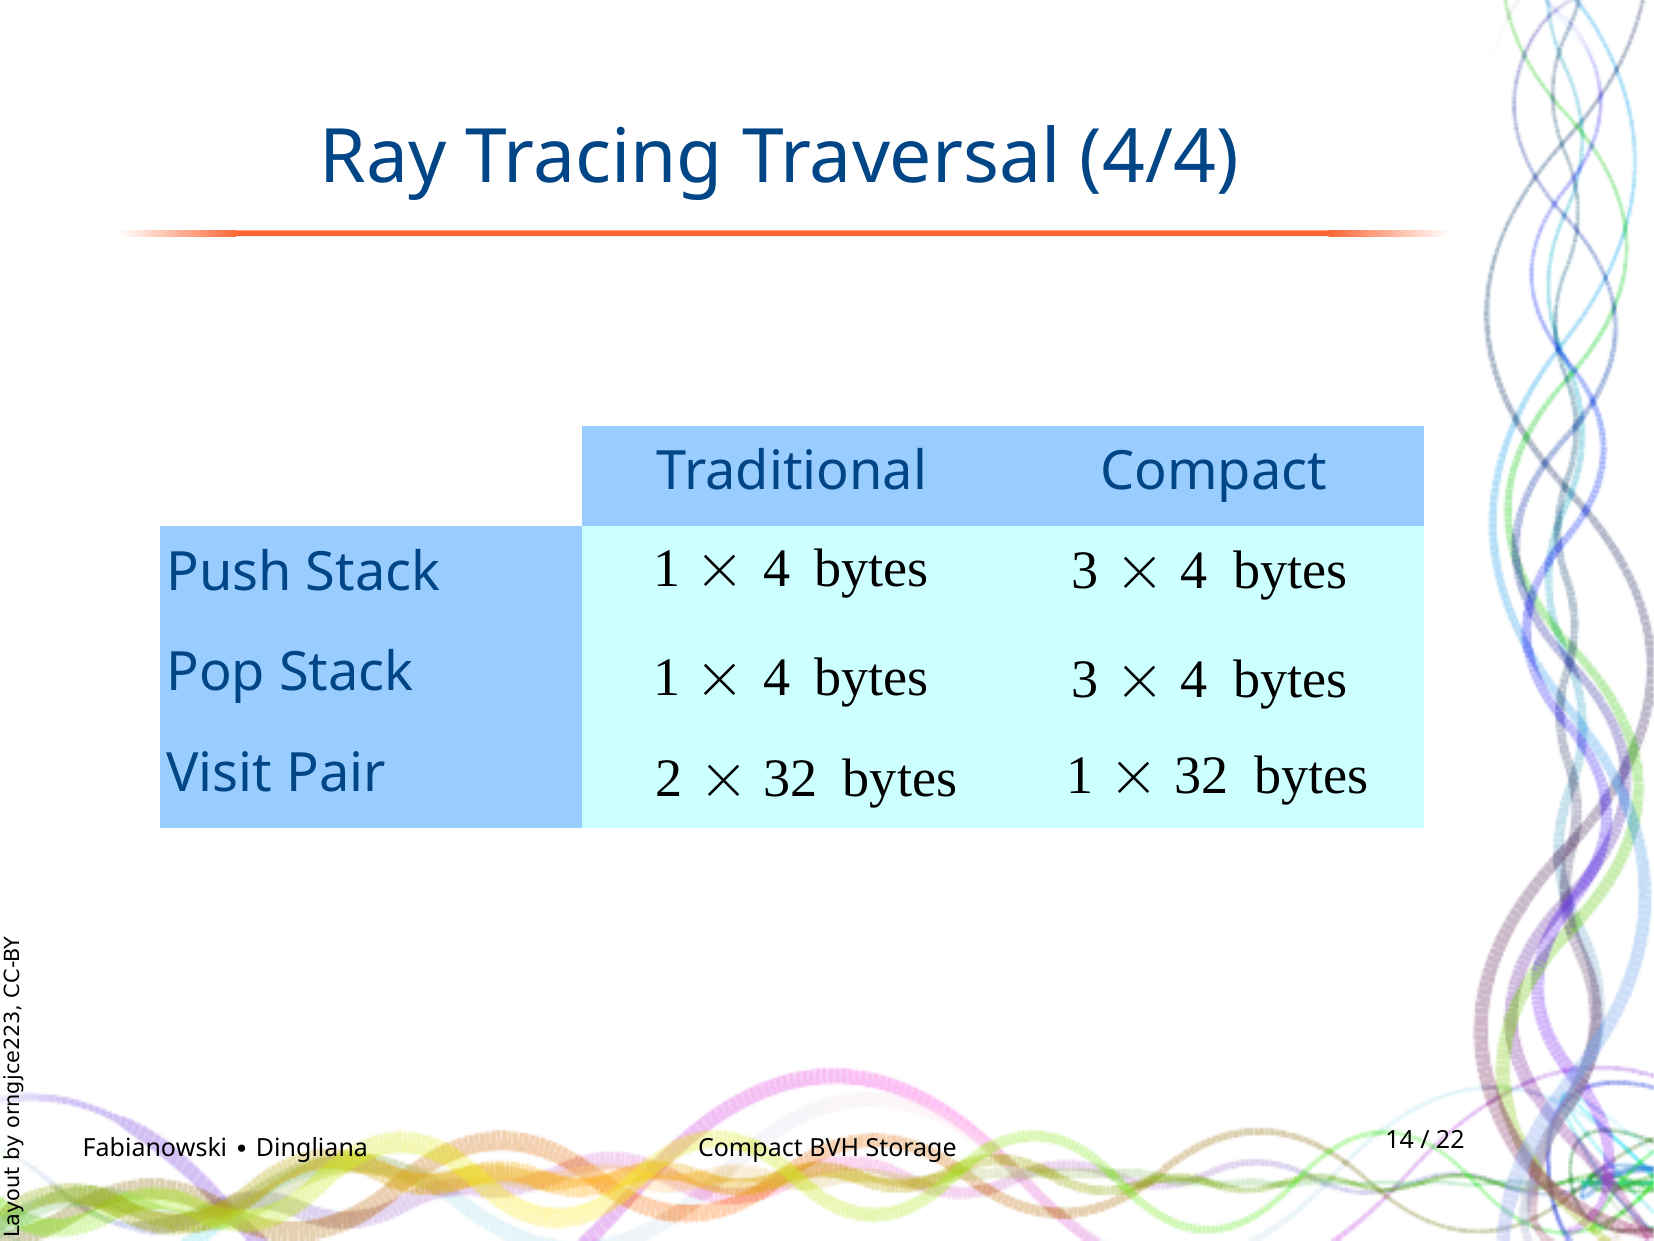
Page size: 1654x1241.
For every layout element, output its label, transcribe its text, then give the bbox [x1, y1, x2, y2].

title Ray Tracing Traversal (4/4) [82, 56, 1477, 250]
table_cell [582, 727, 1003, 828]
table_cell [582, 627, 1003, 727]
table_cell Push Stack [160, 526, 582, 627]
picture [0, 0, 1654, 1241]
chart [1071, 649, 1354, 710]
chart [653, 647, 936, 708]
table_cell [1003, 727, 1424, 828]
table_cell [1003, 627, 1424, 727]
text_box 14 / 22 [1346, 1122, 1477, 1153]
table_cell [1003, 526, 1424, 627]
table_cell [582, 526, 1003, 627]
chart [653, 747, 964, 808]
table_header Compact [1003, 426, 1424, 526]
table_cell Visit Pair [160, 727, 582, 828]
chart [1066, 745, 1375, 806]
chart [1071, 540, 1354, 601]
table_header [160, 426, 582, 526]
table_cell Pop Stack [160, 627, 582, 727]
chart [653, 537, 936, 598]
table_header Traditional [582, 426, 1003, 526]
